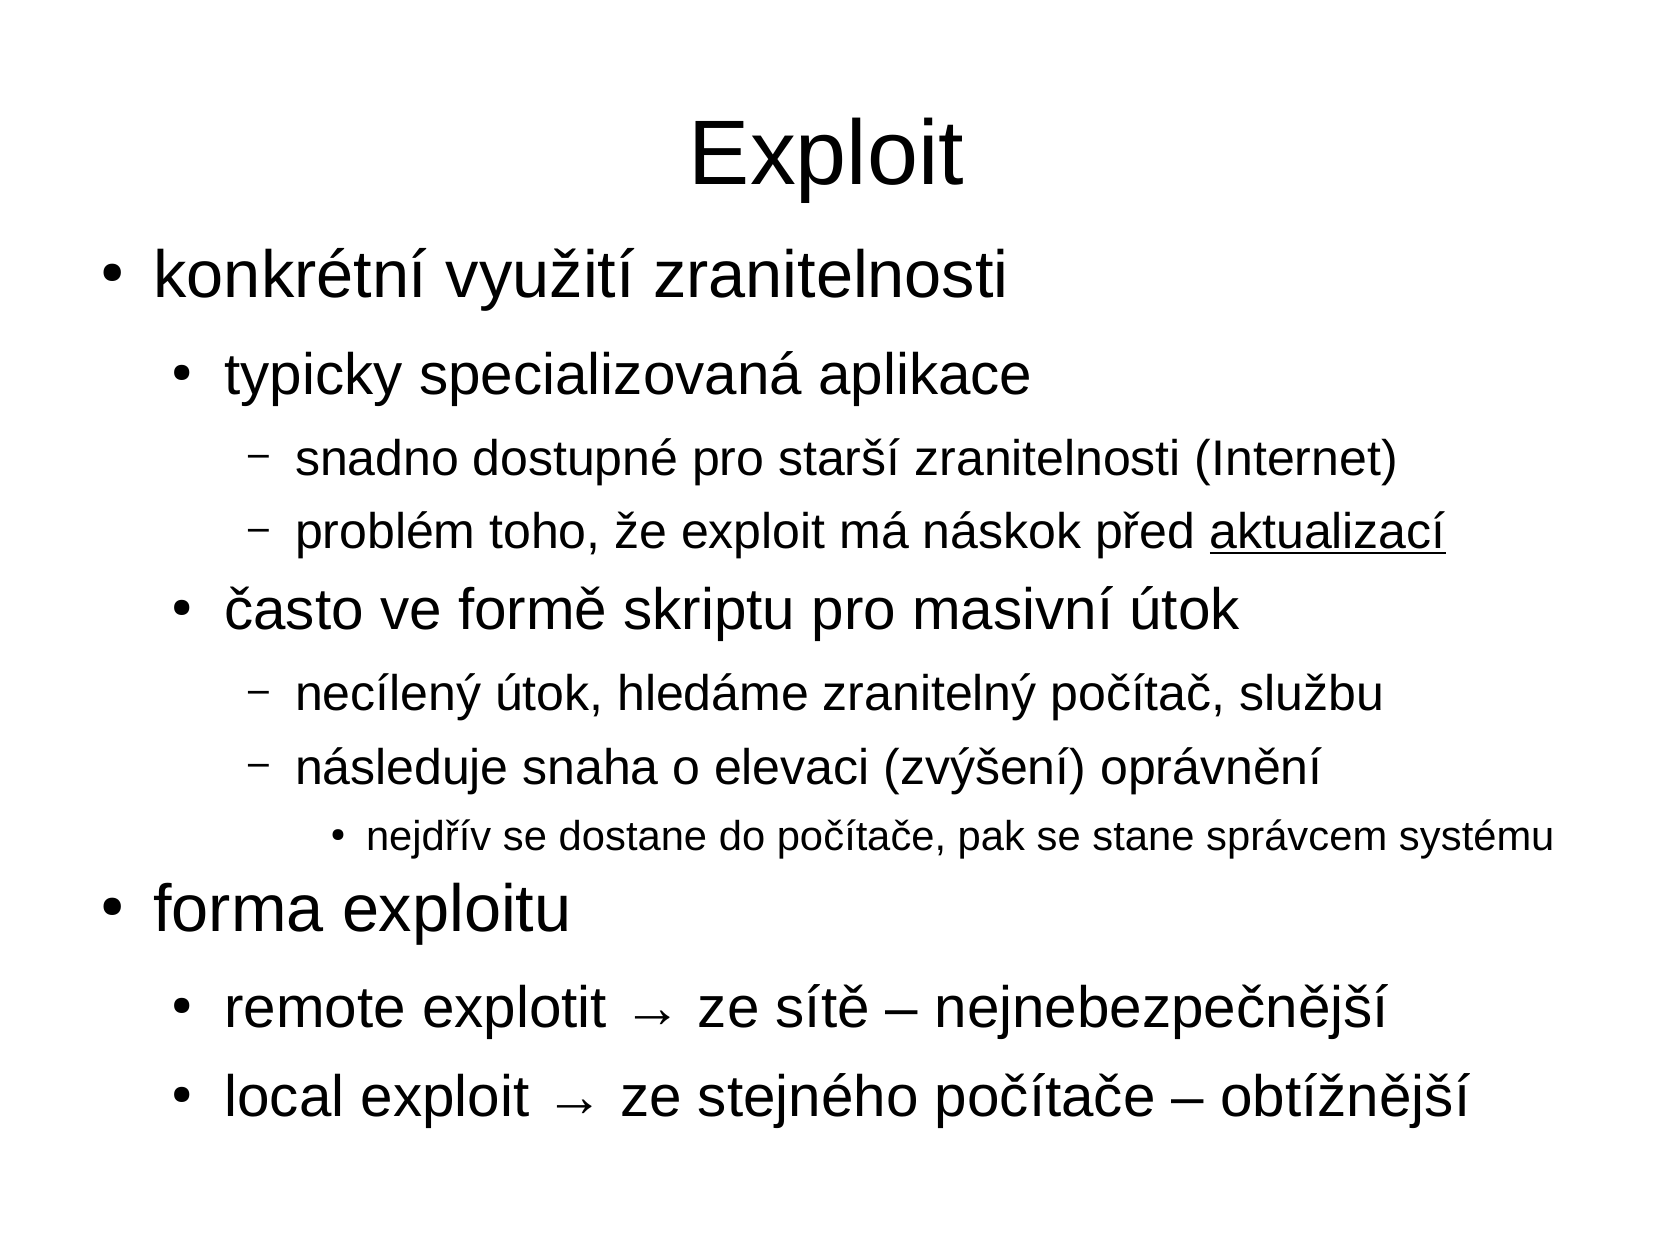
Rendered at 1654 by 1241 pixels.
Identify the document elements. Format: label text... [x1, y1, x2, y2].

title Exploit [82, 56, 1571, 237]
list konkrétní využití zranitelnosti typicky specializovaná aplikace snadno dostupné pro starší zranitelnosti (Internet) problém toho, že exploit má náskok před aktualizací často ve formě skriptu pro masivní útok necílený útok, hledáme zranitelný počítač, službu následuje snaha o elevaci (zvýšení) oprávnění nejdřív se dostane do počítače, pak se stane správcem systému forma exploitu remote explotit → ze sítě – nejnebezpečnější local exploit → ze stejného počítače – obtížnější [82, 237, 1571, 1129]
